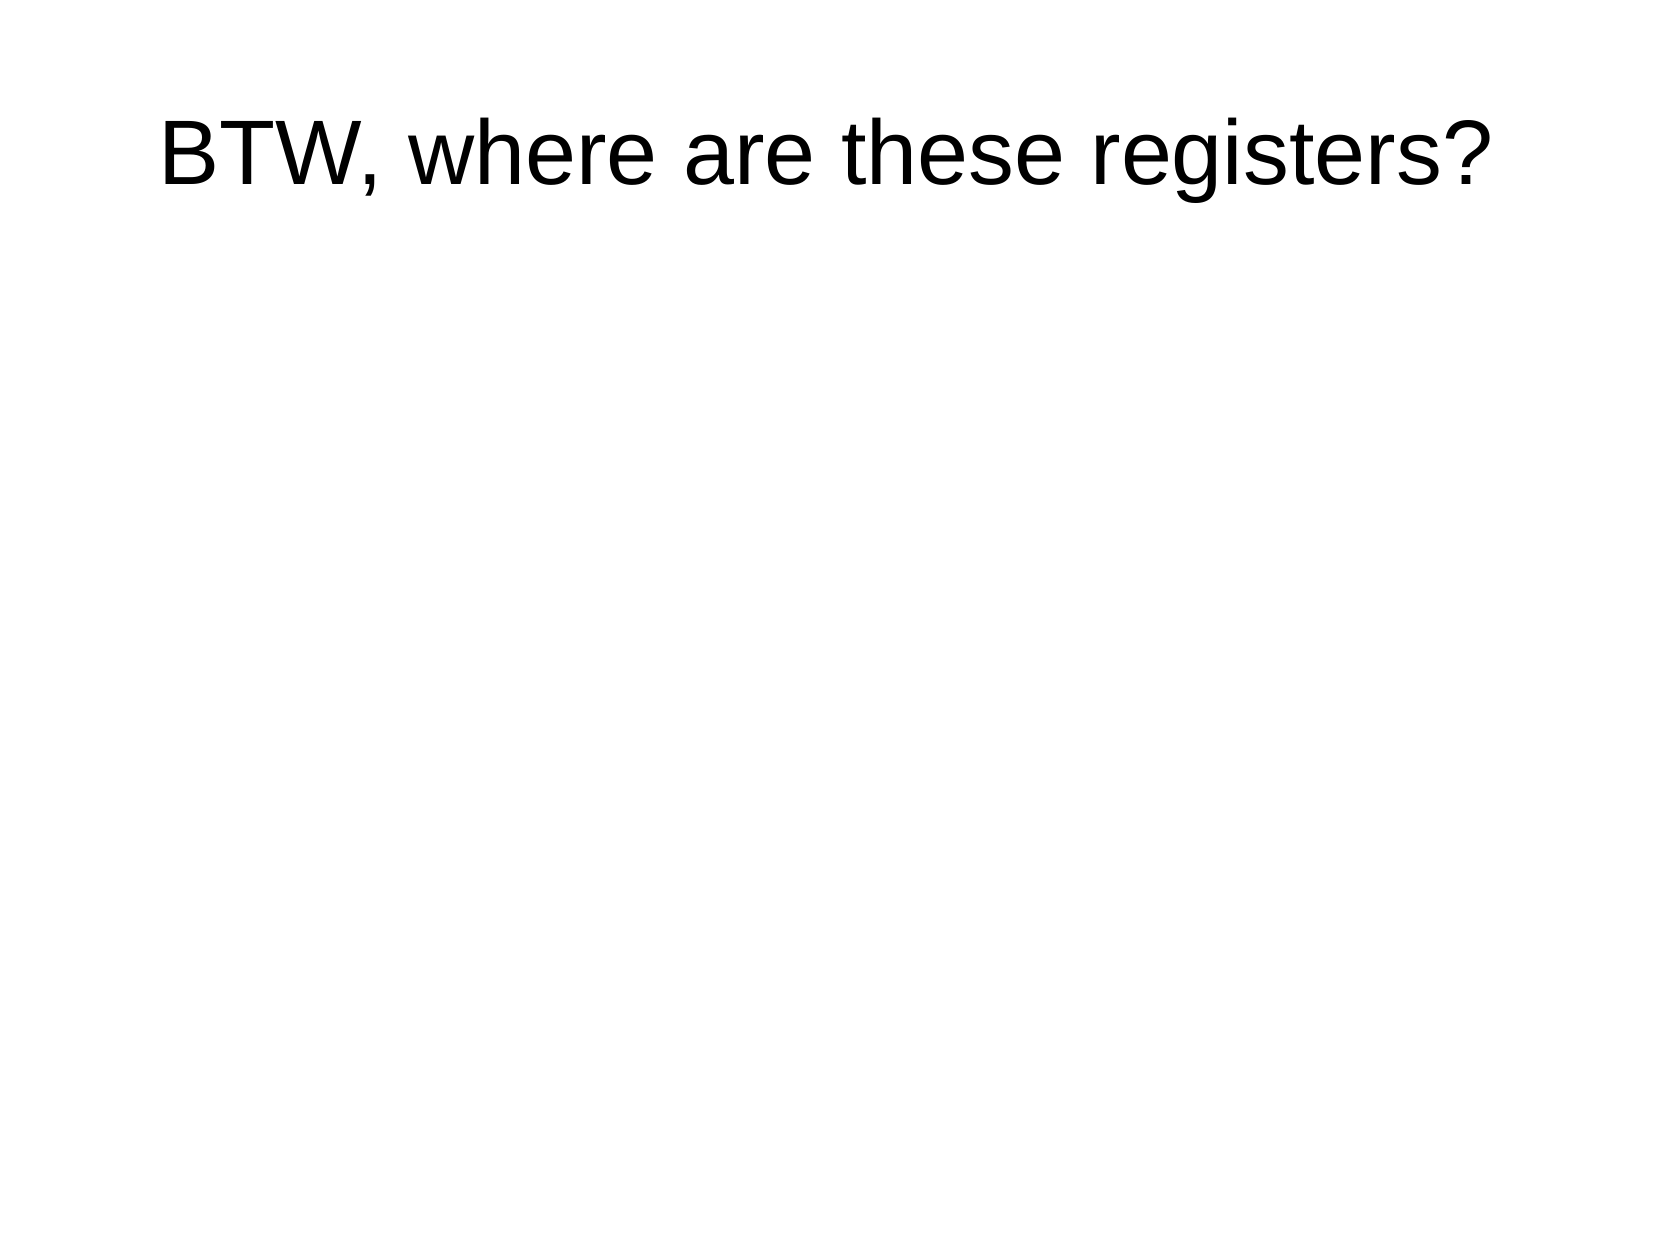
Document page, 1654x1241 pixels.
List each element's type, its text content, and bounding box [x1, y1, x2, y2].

title BTW, where are these registers? [82, 49, 1571, 257]
